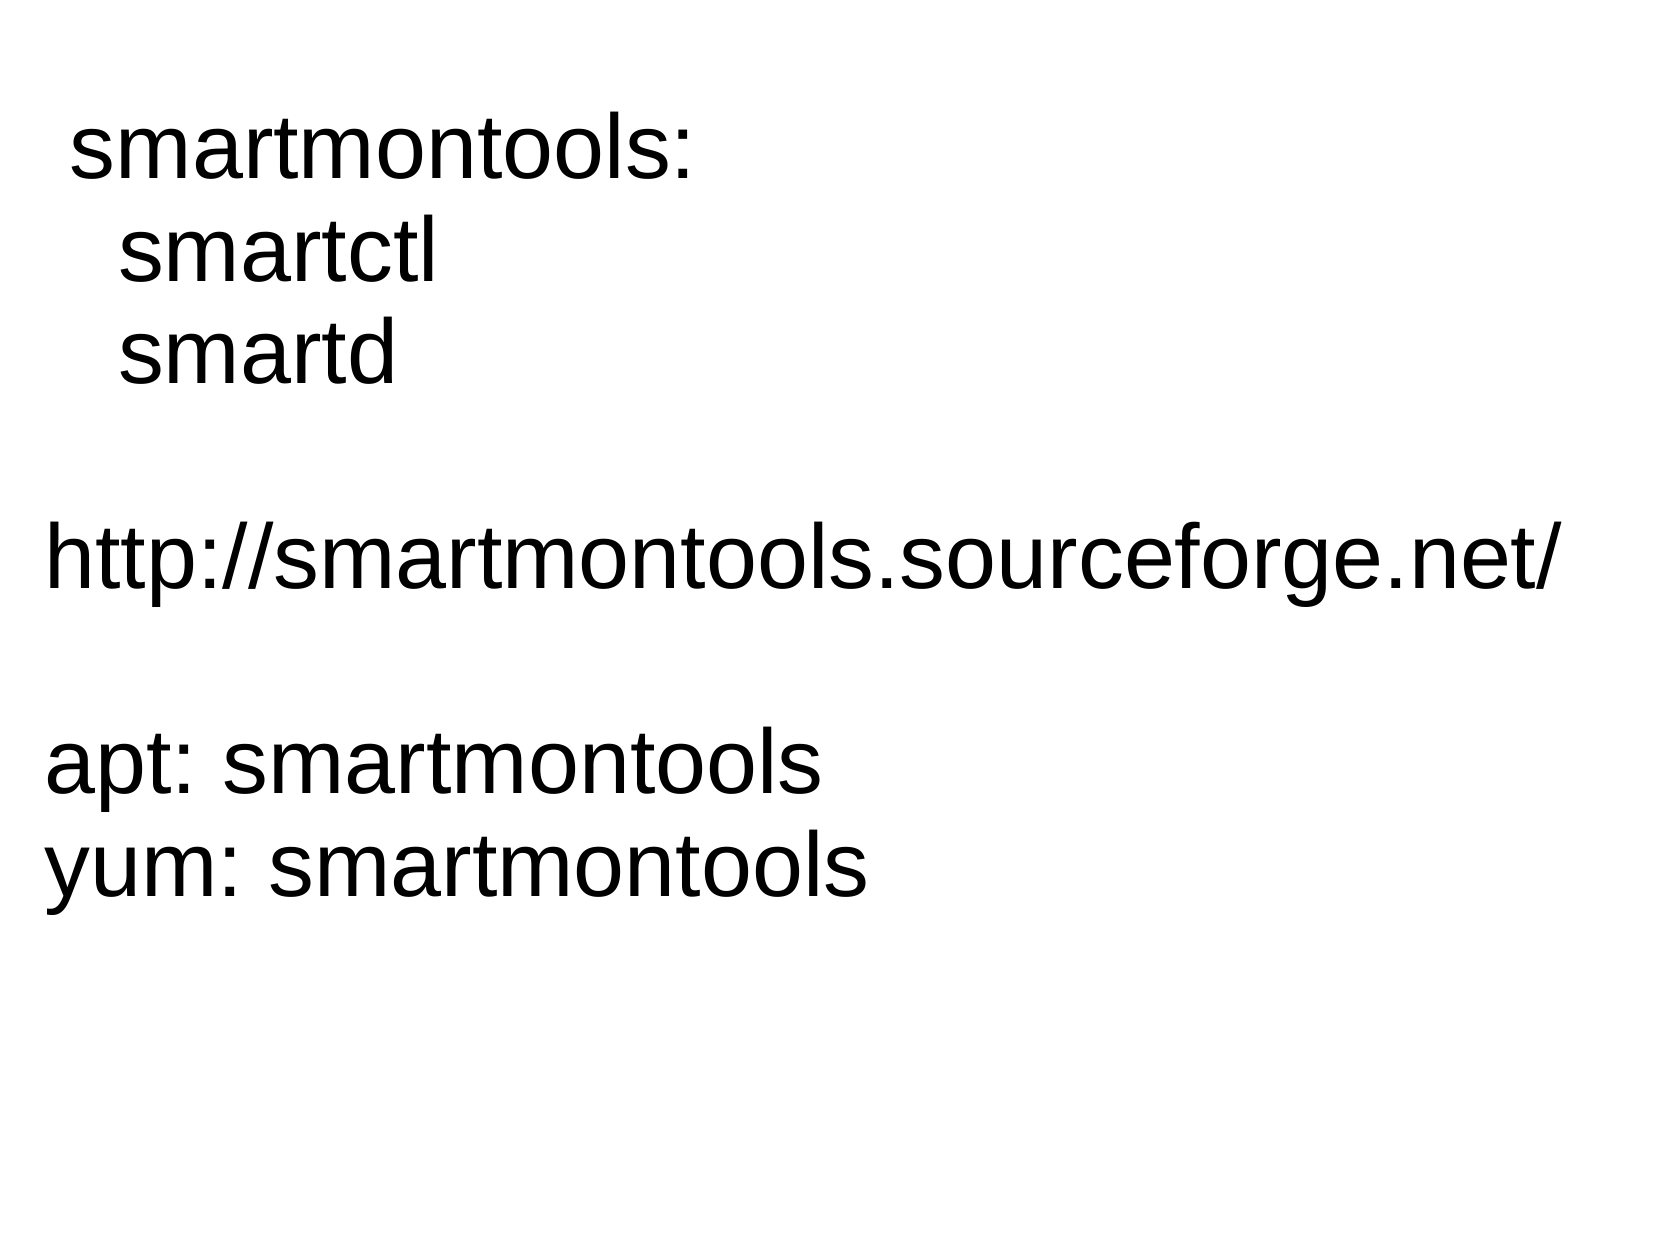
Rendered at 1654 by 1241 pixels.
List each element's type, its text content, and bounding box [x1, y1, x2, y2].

text_box smartmontools: smartctl smartd http://smartmontools.sourceforge.net/ apt: smartmontools yum: smartmontools [29, 88, 1580, 924]
